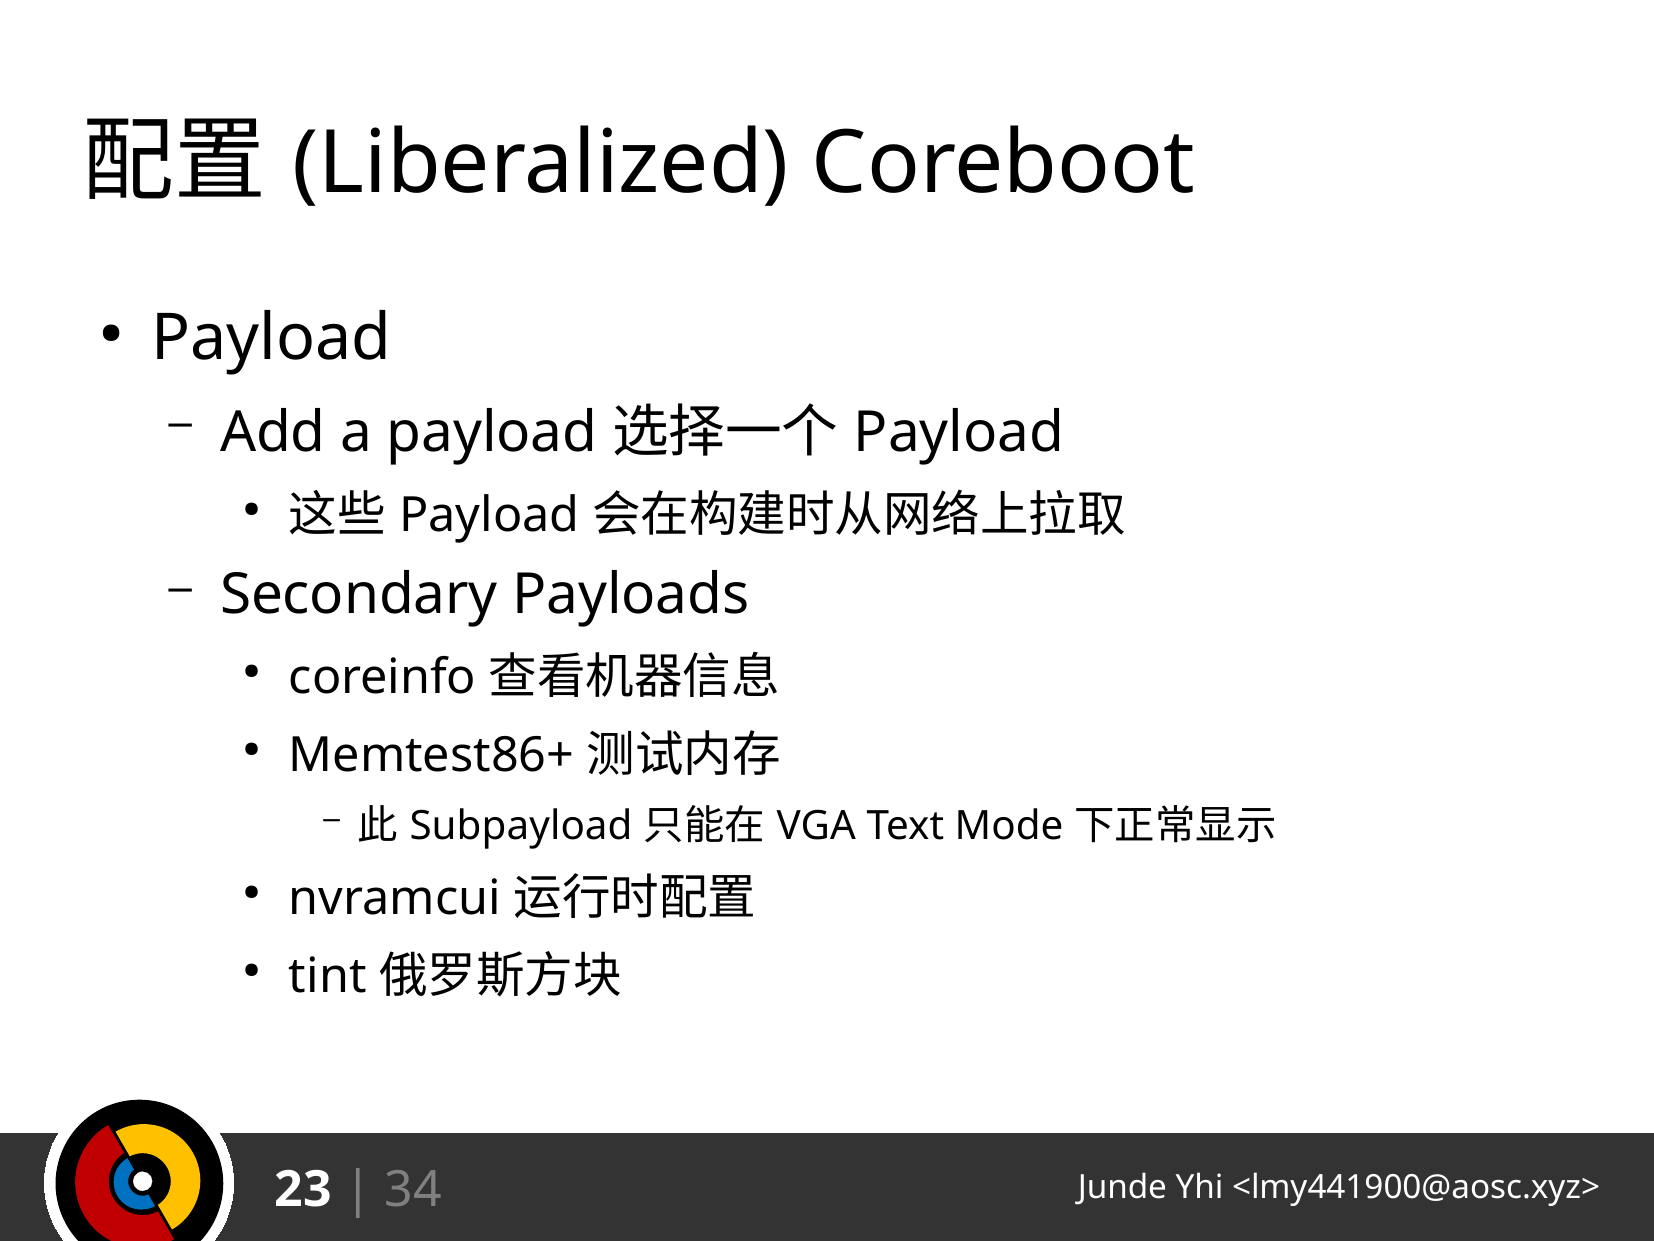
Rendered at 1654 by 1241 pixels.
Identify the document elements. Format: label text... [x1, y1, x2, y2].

title 配置(Liberalized) Coreboot [82, 49, 1571, 257]
list Payload Add a payload选择一个Payload 这些Payload会在构建时从网络上拉取 Secondary Payloads coreinfo查看机器信息 Memtest86+测试内存 此Subpayload只能在VGA Text Mode下正常显示 nvramcui运行时配置 tint俄罗斯方块 [82, 290, 1571, 1010]
